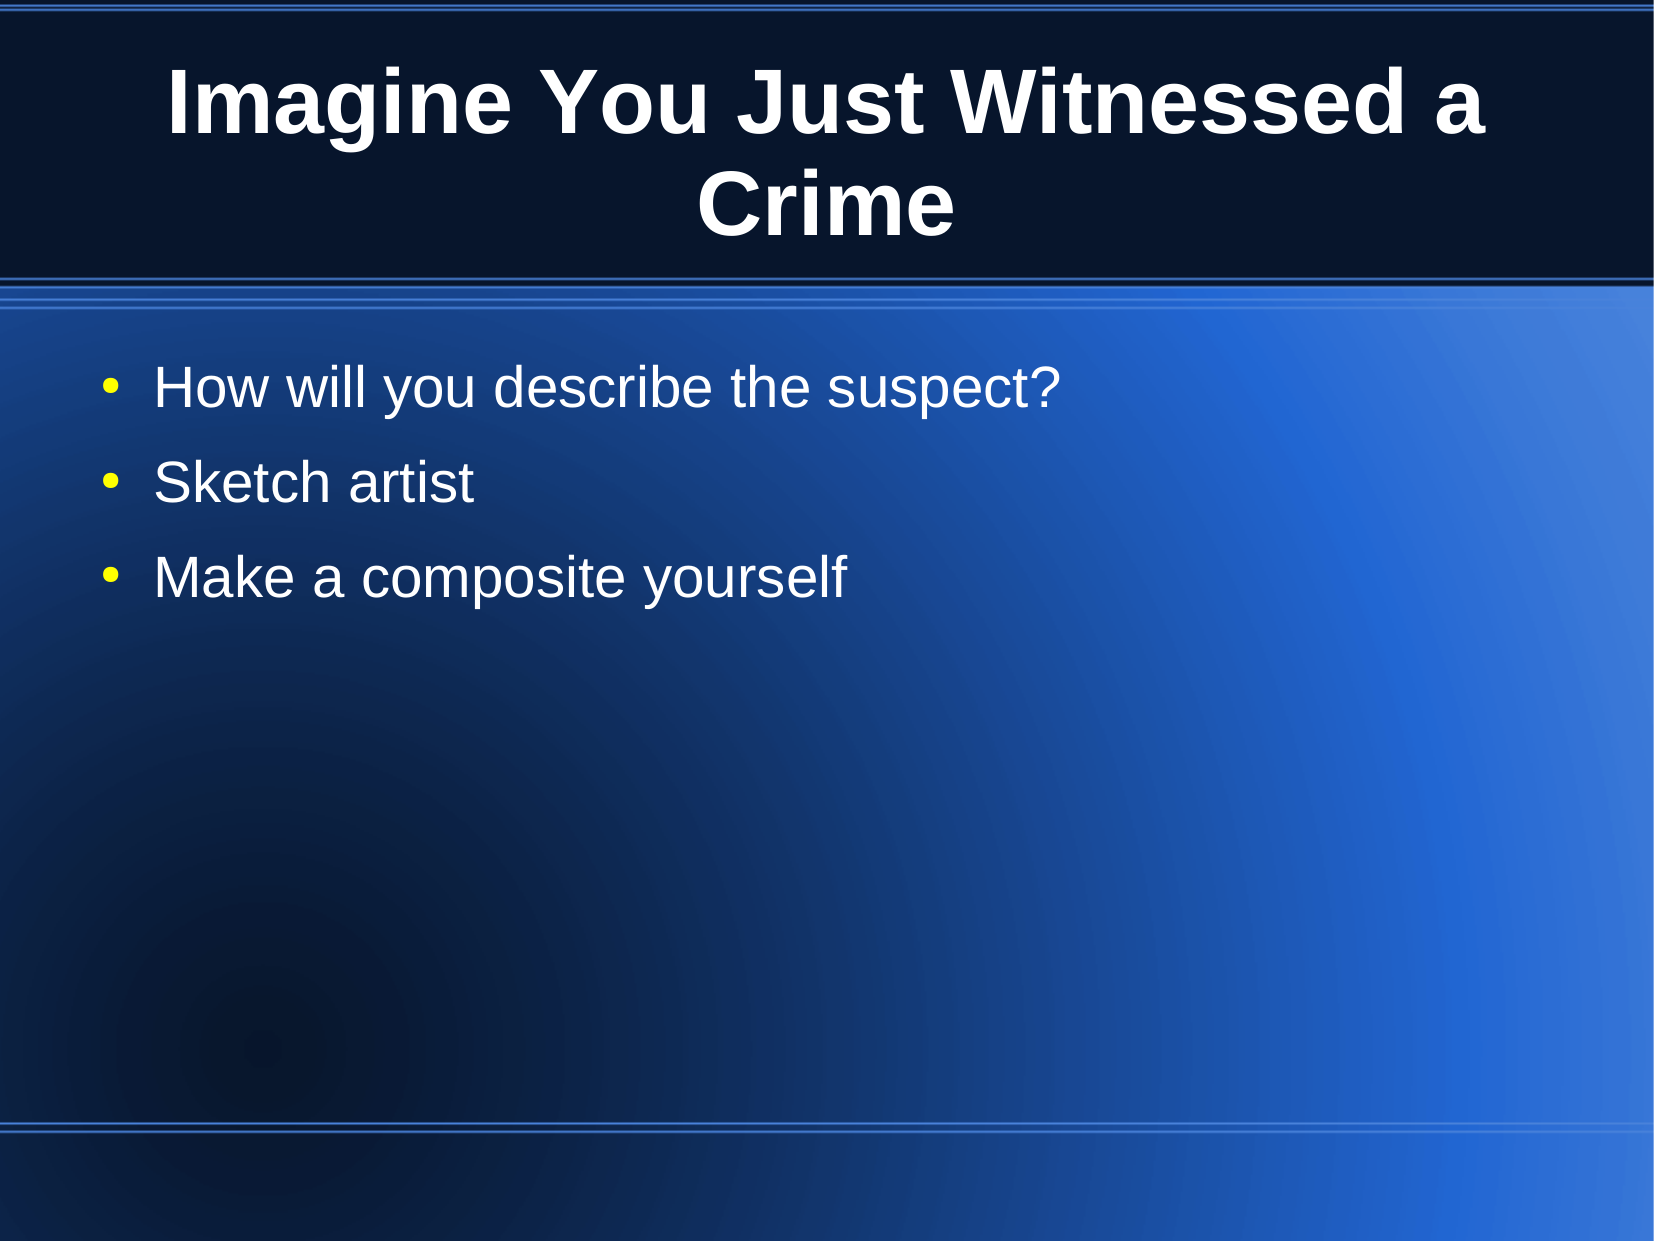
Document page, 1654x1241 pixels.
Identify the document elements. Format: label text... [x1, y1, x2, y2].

picture [0, 0, 1654, 1241]
list How will you describe the suspect? Sketch artist Make a composite yourself [82, 355, 1571, 1058]
title Imagine You Just Witnessed a Crime [82, 49, 1571, 257]
